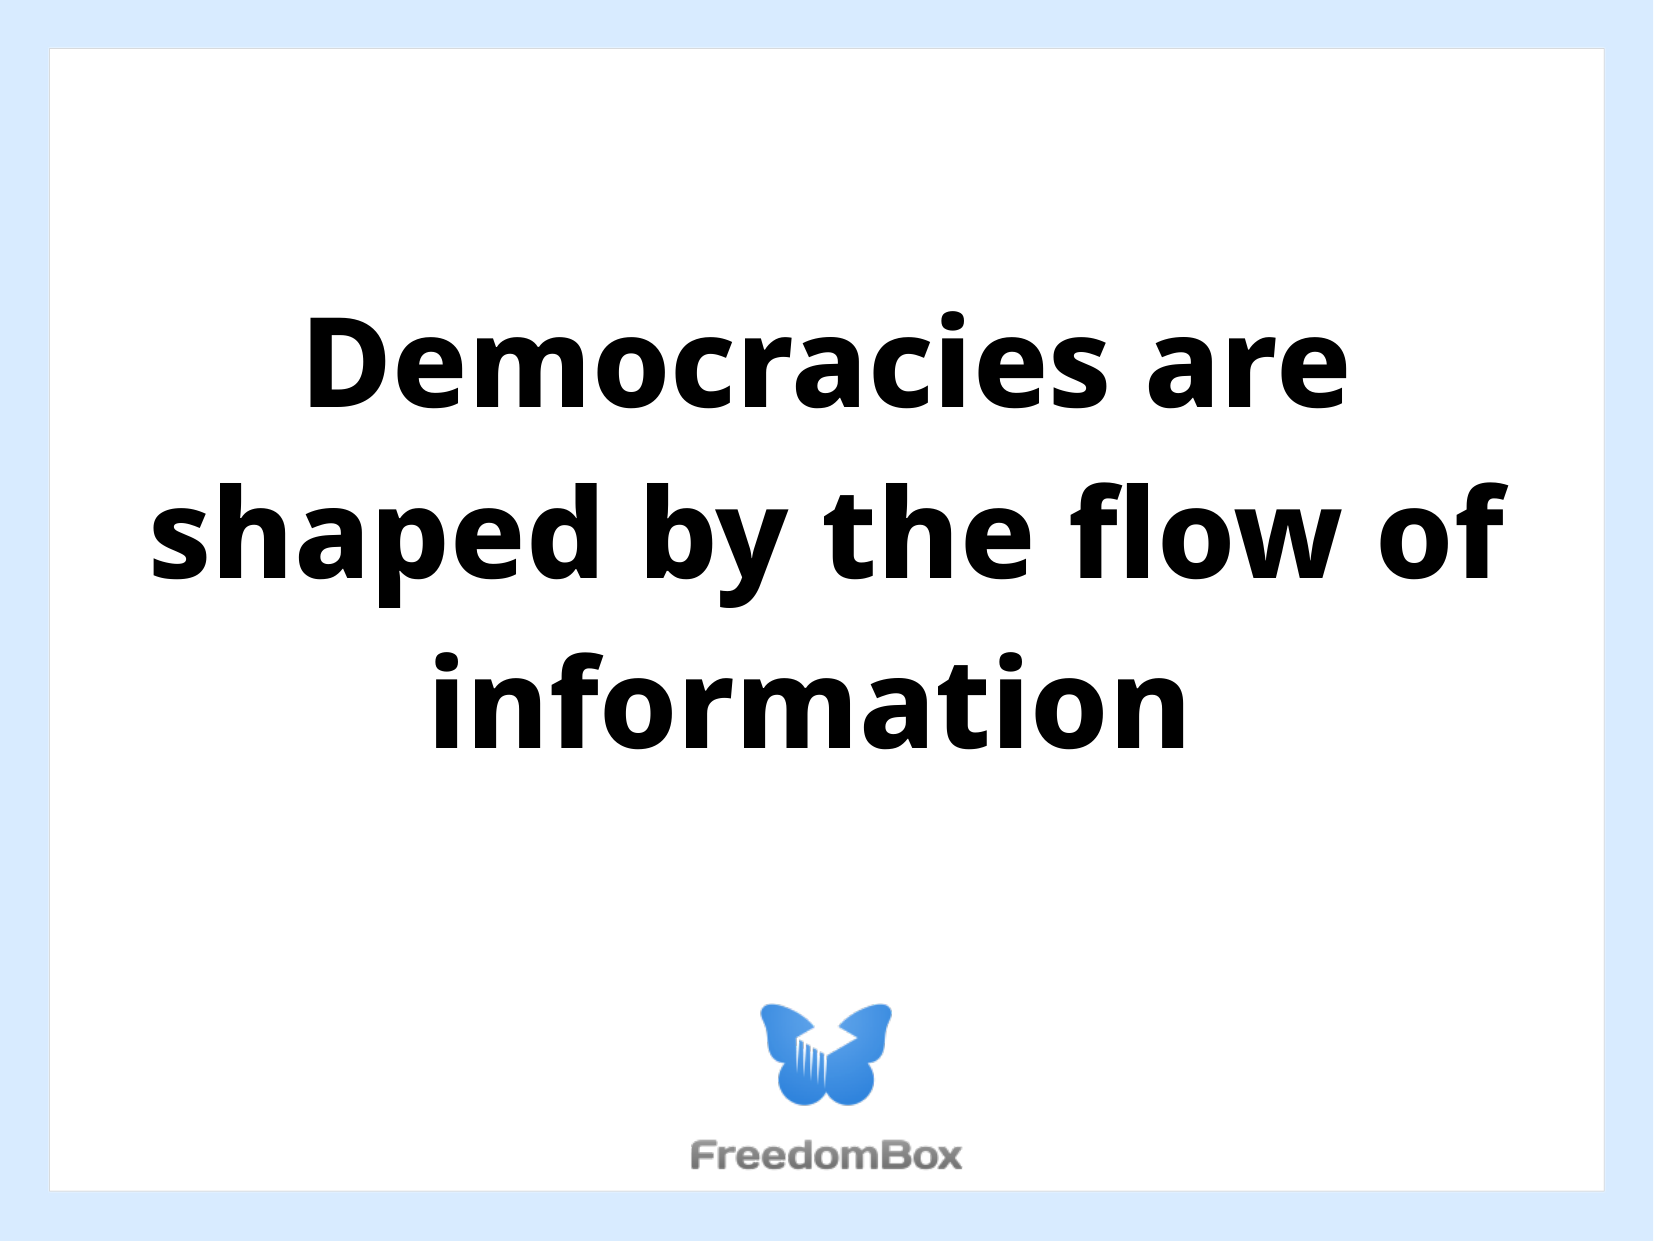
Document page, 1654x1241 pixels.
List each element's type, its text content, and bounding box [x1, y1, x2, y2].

subtitle Democracies are shaped by the flow of information [82, 49, 1571, 1010]
picture [0, 0, 1654, 1241]
